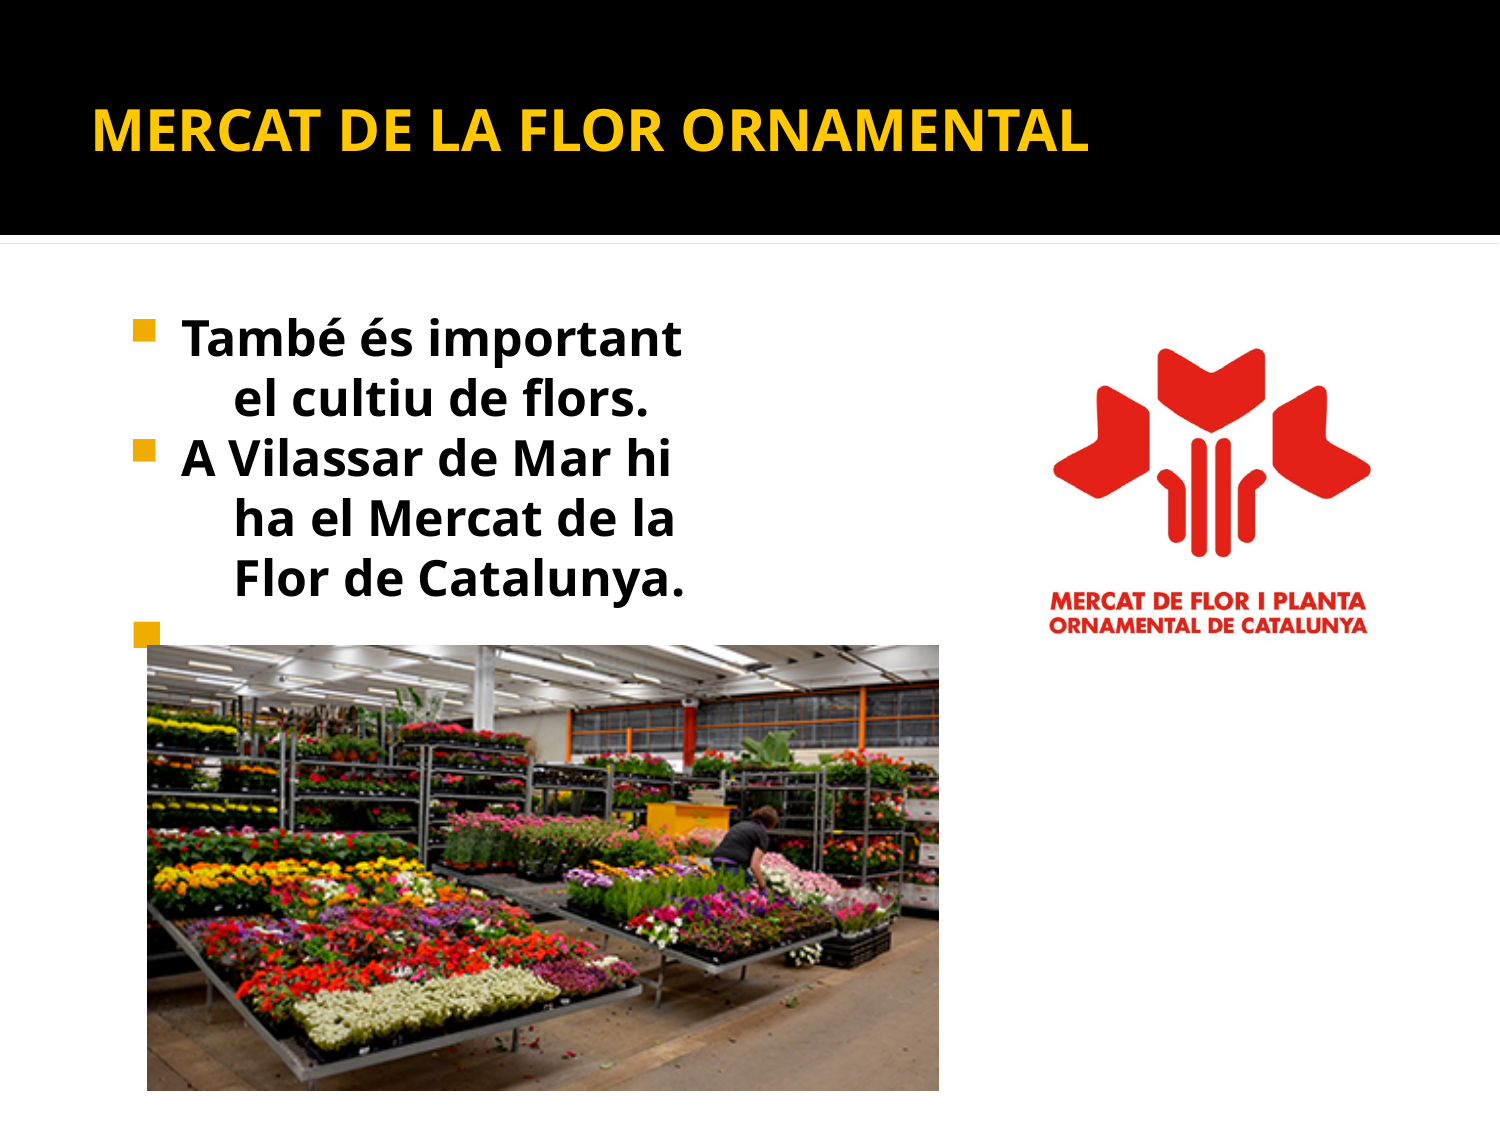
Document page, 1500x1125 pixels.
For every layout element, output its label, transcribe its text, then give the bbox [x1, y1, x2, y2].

picture [1033, 338, 1381, 650]
list També és important el cultiu de flors. A Vilassar de Mar hi ha el Mercat de la Flor de Catalunya. [75, 291, 738, 1050]
title MERCAT DE LA FLOR ORNAMENTAL [75, 24, 1426, 231]
picture [147, 645, 939, 1091]
